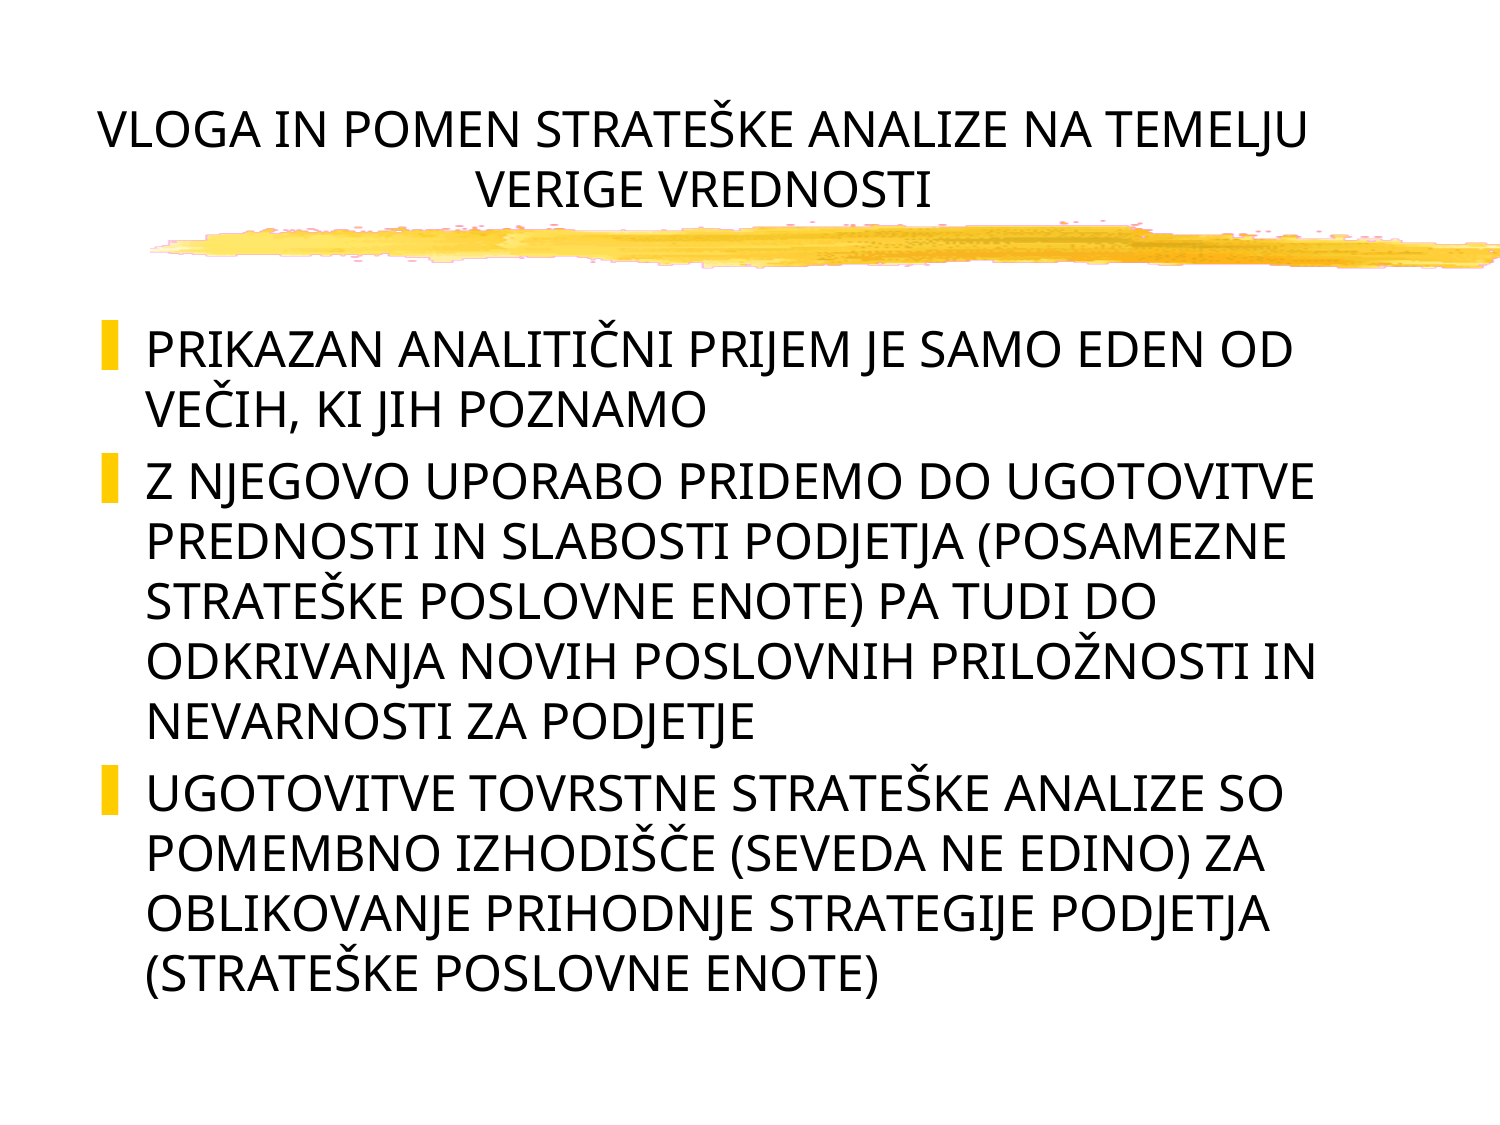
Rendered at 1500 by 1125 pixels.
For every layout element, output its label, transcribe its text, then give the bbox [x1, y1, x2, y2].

title VLOGA IN POMEN STRATEŠKE ANALIZE NA TEMELJU VERIGE VREDNOSTI [66, 37, 1342, 225]
list PRIKAZAN ANALITIČNI PRIJEM JE SAMO EDEN OD VEČIH, KI JIH POZNAMO Z NJEGOVO UPORABO PRIDEMO DO UGOTOVITVE PREDNOSTI IN SLABOSTI PODJETJA (POSAMEZNE STRATEŠKE POSLOVNE ENOTE) PA TUDI DO ODKRIVANJA NOVIH POSLOVNIH PRILOŽNOSTI IN NEVARNOSTI ZA PODJETJE UGOTOVITVE TOVRSTNE STRATEŠKE ANALIZE SO POMEMBNO IZHODIŠČE (SEVEDA NE EDINO) ZA OBLIKOVANJE PRIHODNJE STRATEGIJE PODJETJA (STRATEŠKE POSLOVNE ENOTE) [74, 309, 1417, 1010]
picture [150, 215, 1500, 279]
